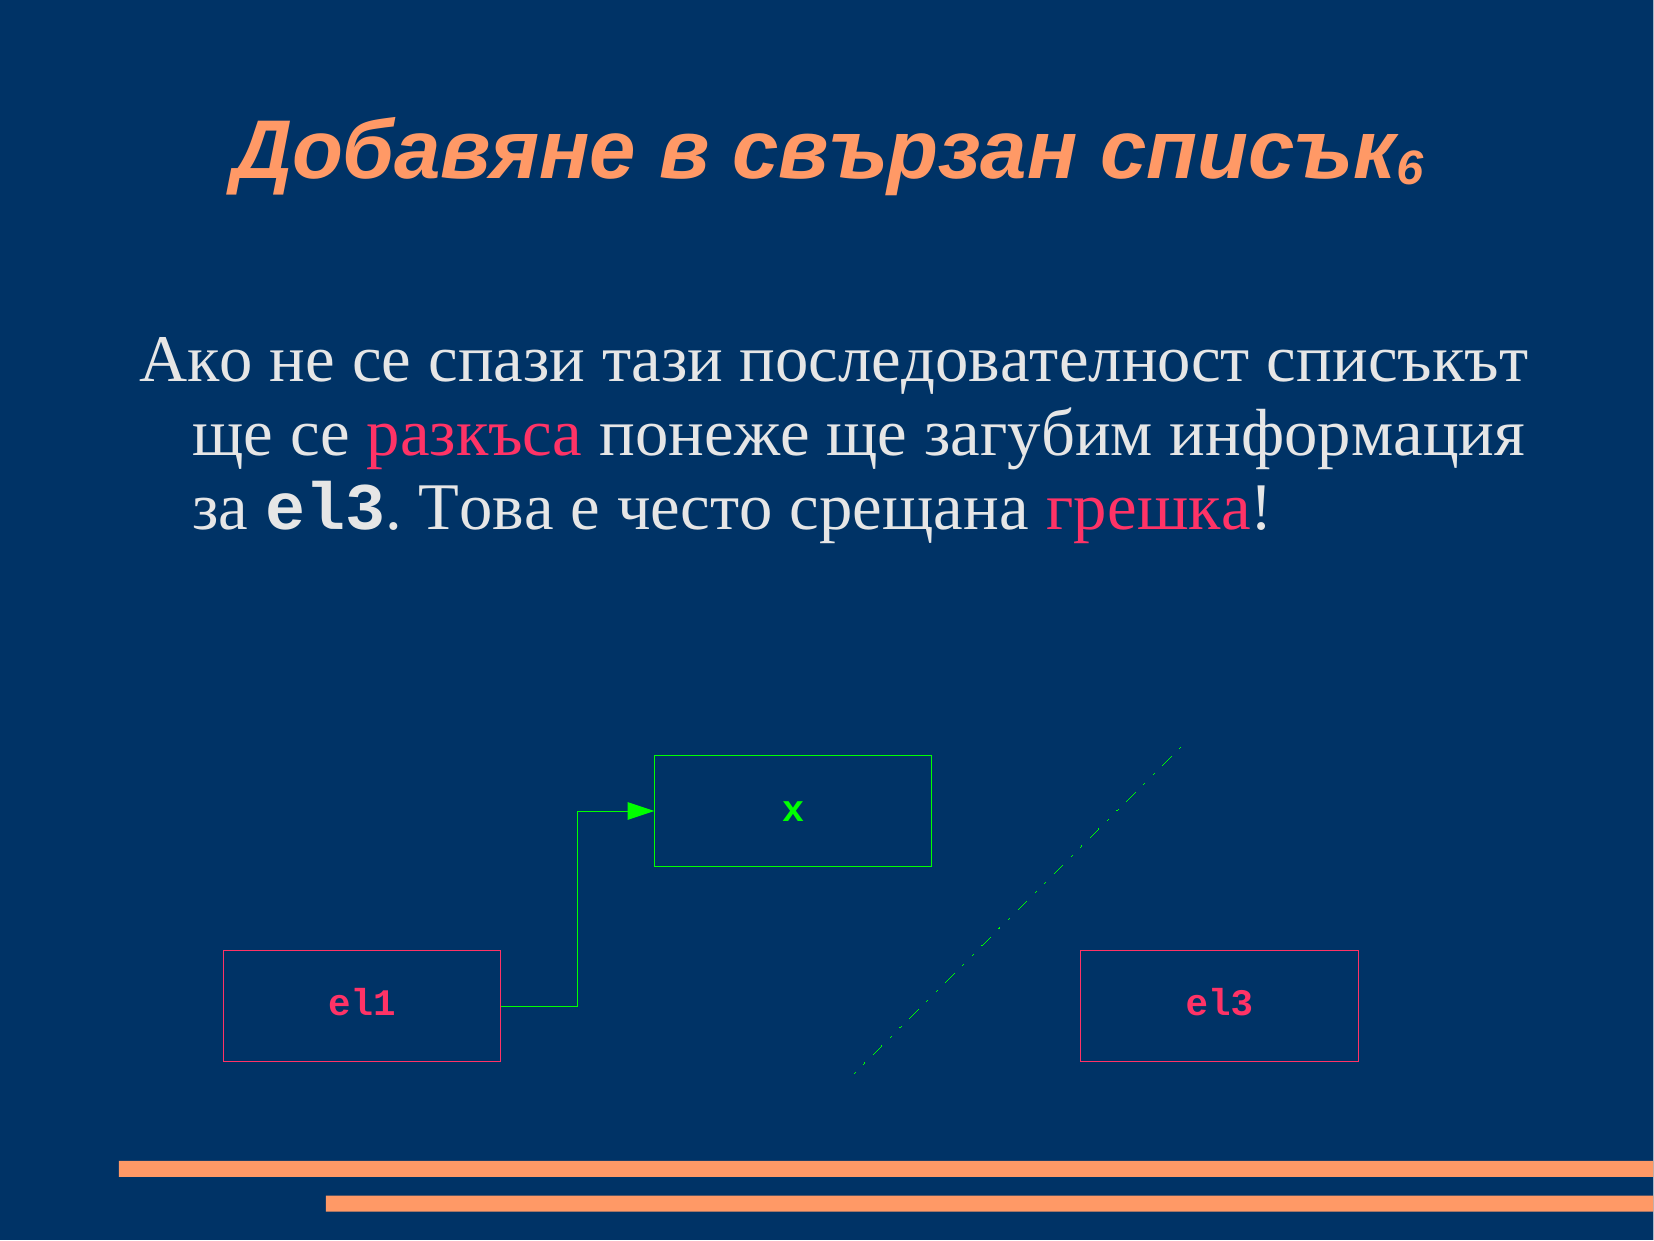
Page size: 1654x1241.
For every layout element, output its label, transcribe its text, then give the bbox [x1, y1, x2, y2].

text_box x [654, 755, 932, 867]
list Ако не се спази тази последователност списъкът ще се разкъса понеже ще загубим информация за el3. Това е често срещана грешка! [121, 322, 1561, 1133]
title Добавяне в свързан списък6 [121, 46, 1534, 254]
